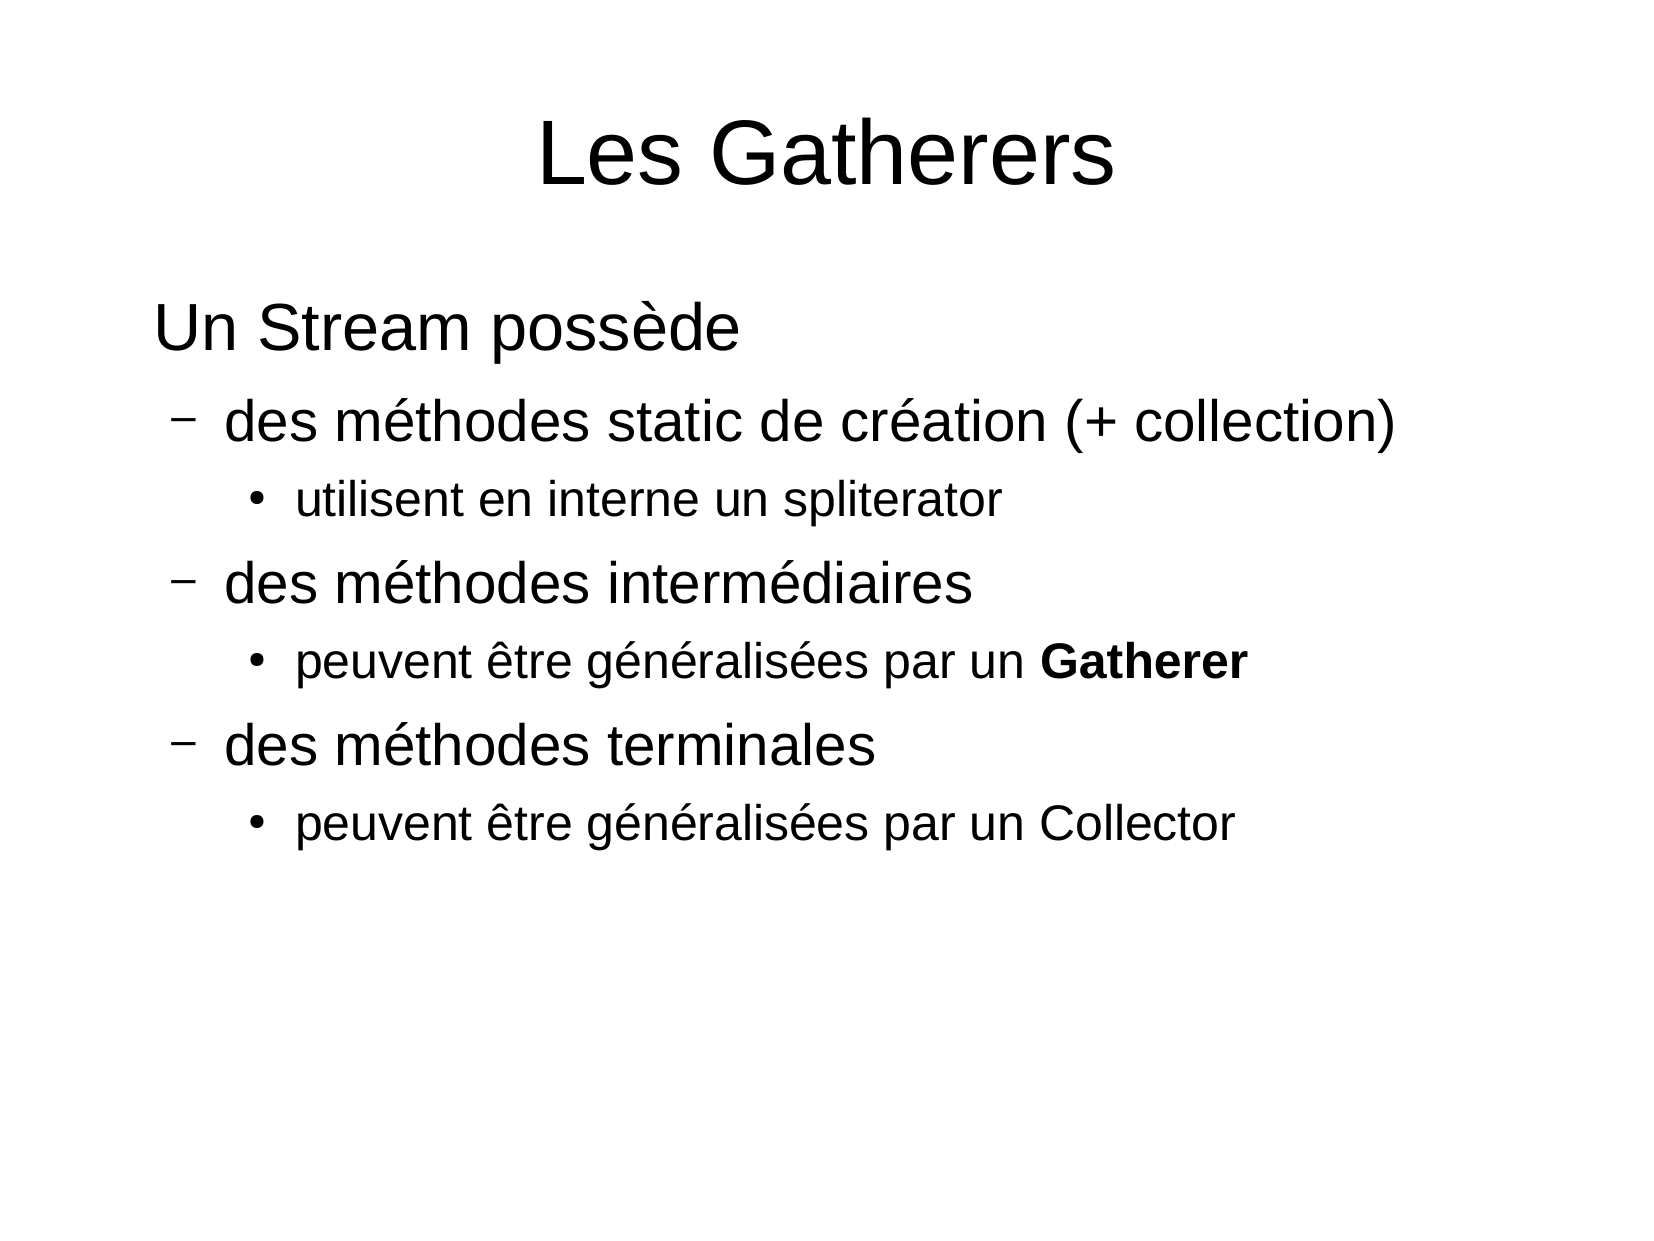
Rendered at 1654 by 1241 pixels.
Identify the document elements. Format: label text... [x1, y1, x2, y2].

list Un Stream possède des méthodes static de création (+ collection) utilisent en interne un spliterator des méthodes intermédiaires peuvent être généralisées par un Gatherer des méthodes terminales peuvent être généralisées par un Collector [82, 290, 1571, 1171]
title Les Gatherers [82, 49, 1571, 257]
